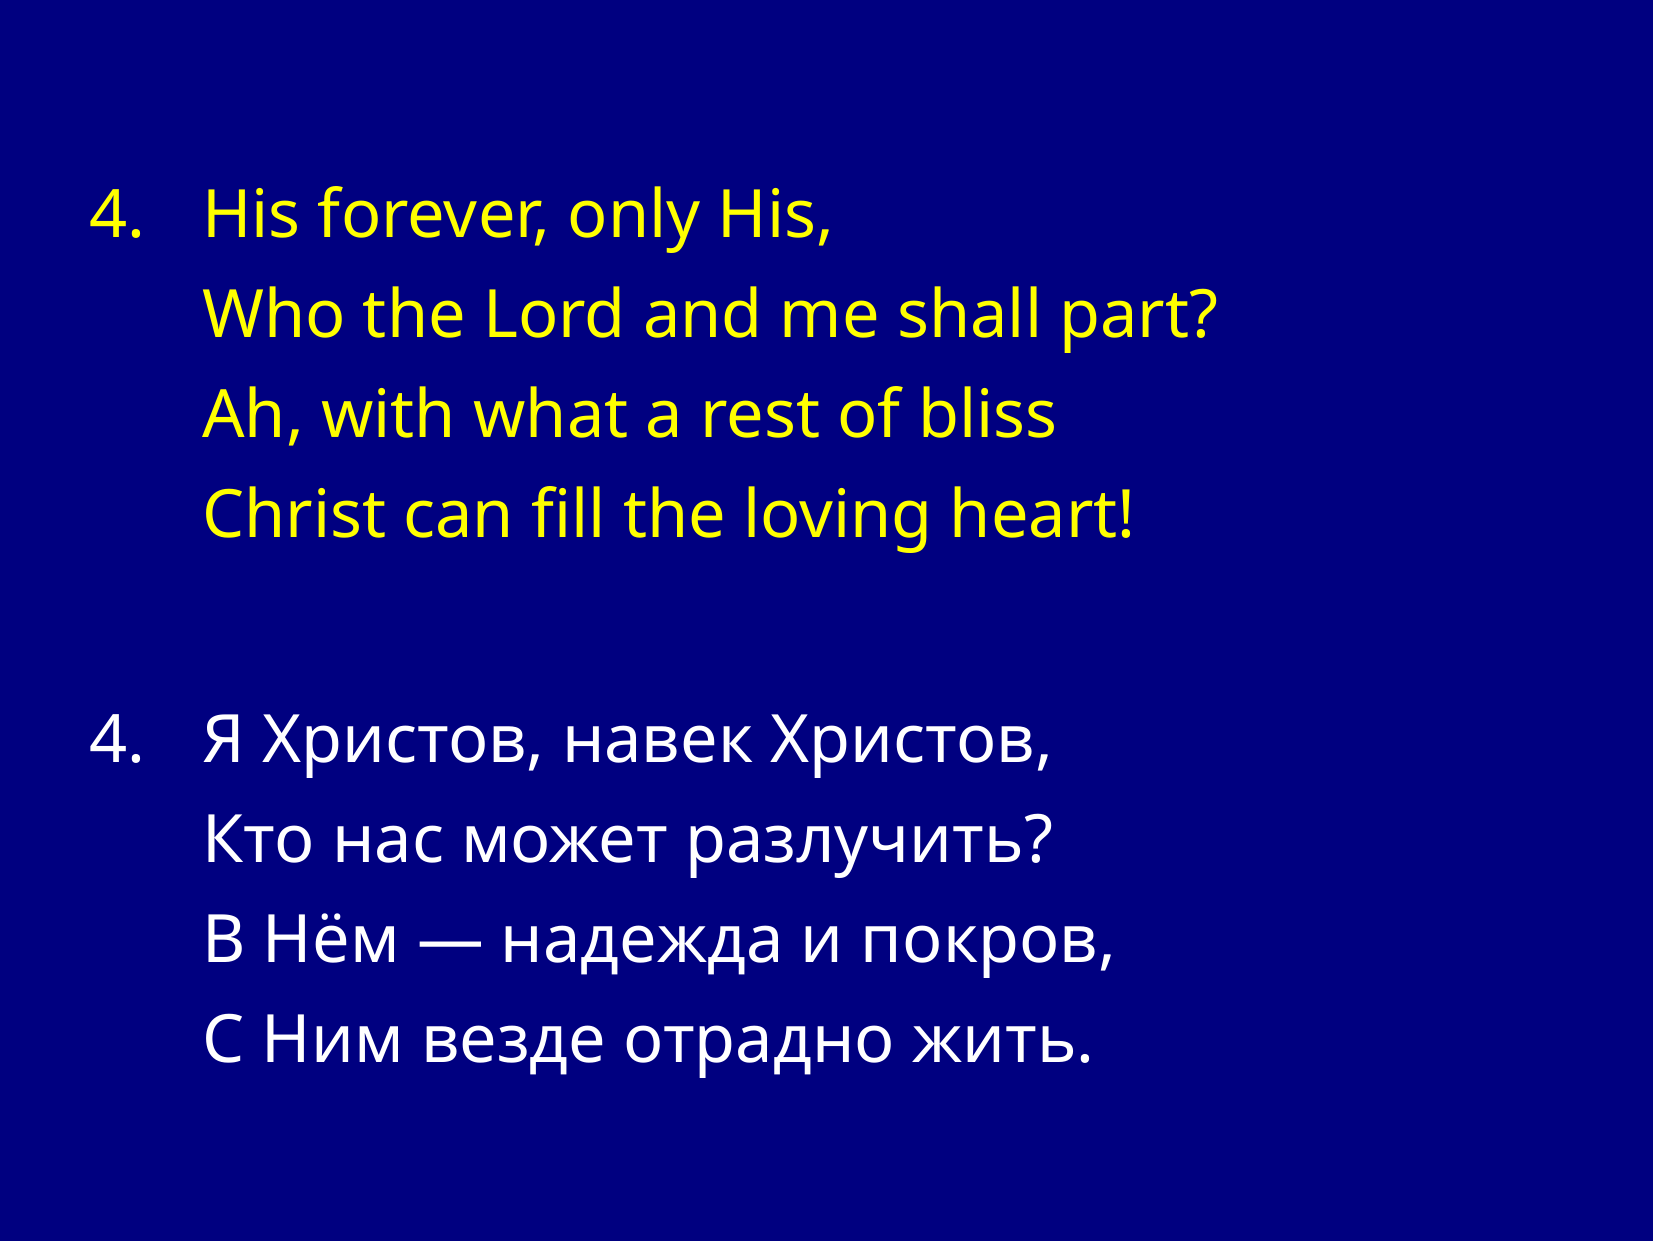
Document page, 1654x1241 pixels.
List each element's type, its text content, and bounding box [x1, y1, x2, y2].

text_box 4. Я Христов, навек Христов, Кто нас может разлучить? В Нём — надежда и покров, С Ним везде отрадно жить. [75, 675, 1576, 1163]
text_box 4. His forever, only His, Who the Lord and me shall part? Ah, with what a rest of bliss Christ can fill the loving heart! [75, 150, 1576, 638]
